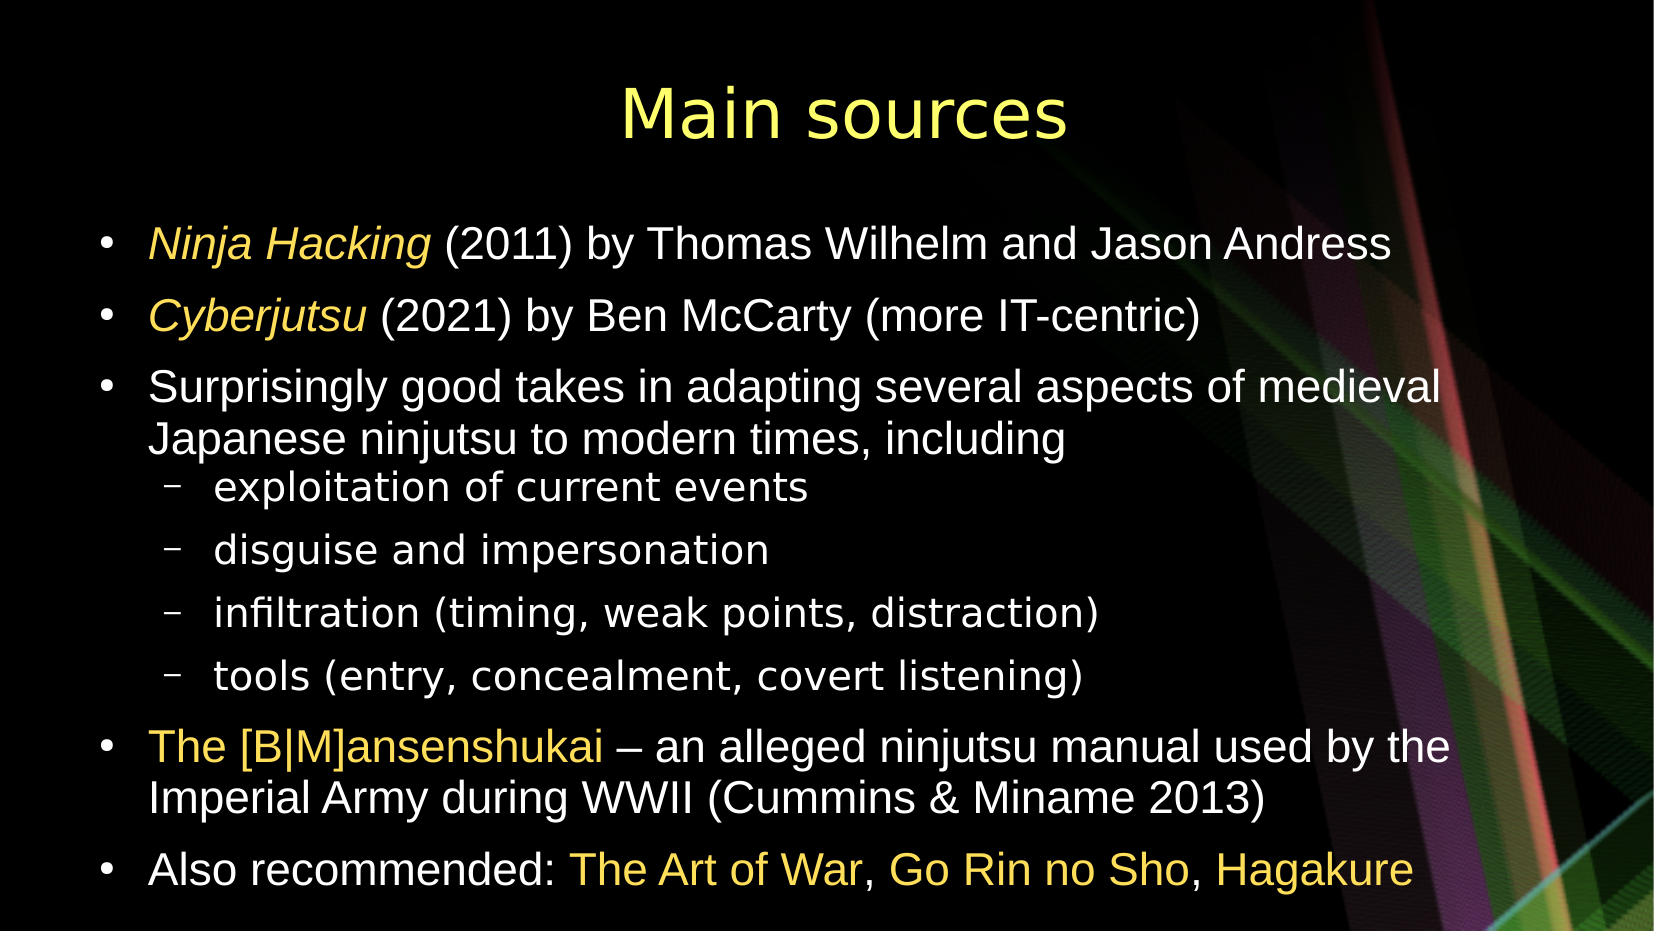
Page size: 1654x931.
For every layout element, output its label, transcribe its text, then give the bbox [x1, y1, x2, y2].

list Ninja Hacking (2011) by Thomas Wilhelm and Jason Andress Cyberjutsu (2021) by Ben McCarty (more IT-centric) Surprisingly good takes in adapting several aspects of medieval Japanese ninjutsu to modern times, including exploitation of current events disguise and impersonation infiltration (timing, weak points, distraction) tools (entry, concealment, covert listening) The [B|M]ansenshukai – an alleged ninjutsu manual used by the Imperial Army during WWII (Cummins & Miname 2013) Also recommended: The Art of War, Go Rin no Sho, Hagakure [82, 217, 1607, 898]
title Main sources [82, 37, 1607, 193]
picture [0, 0, 1654, 931]
